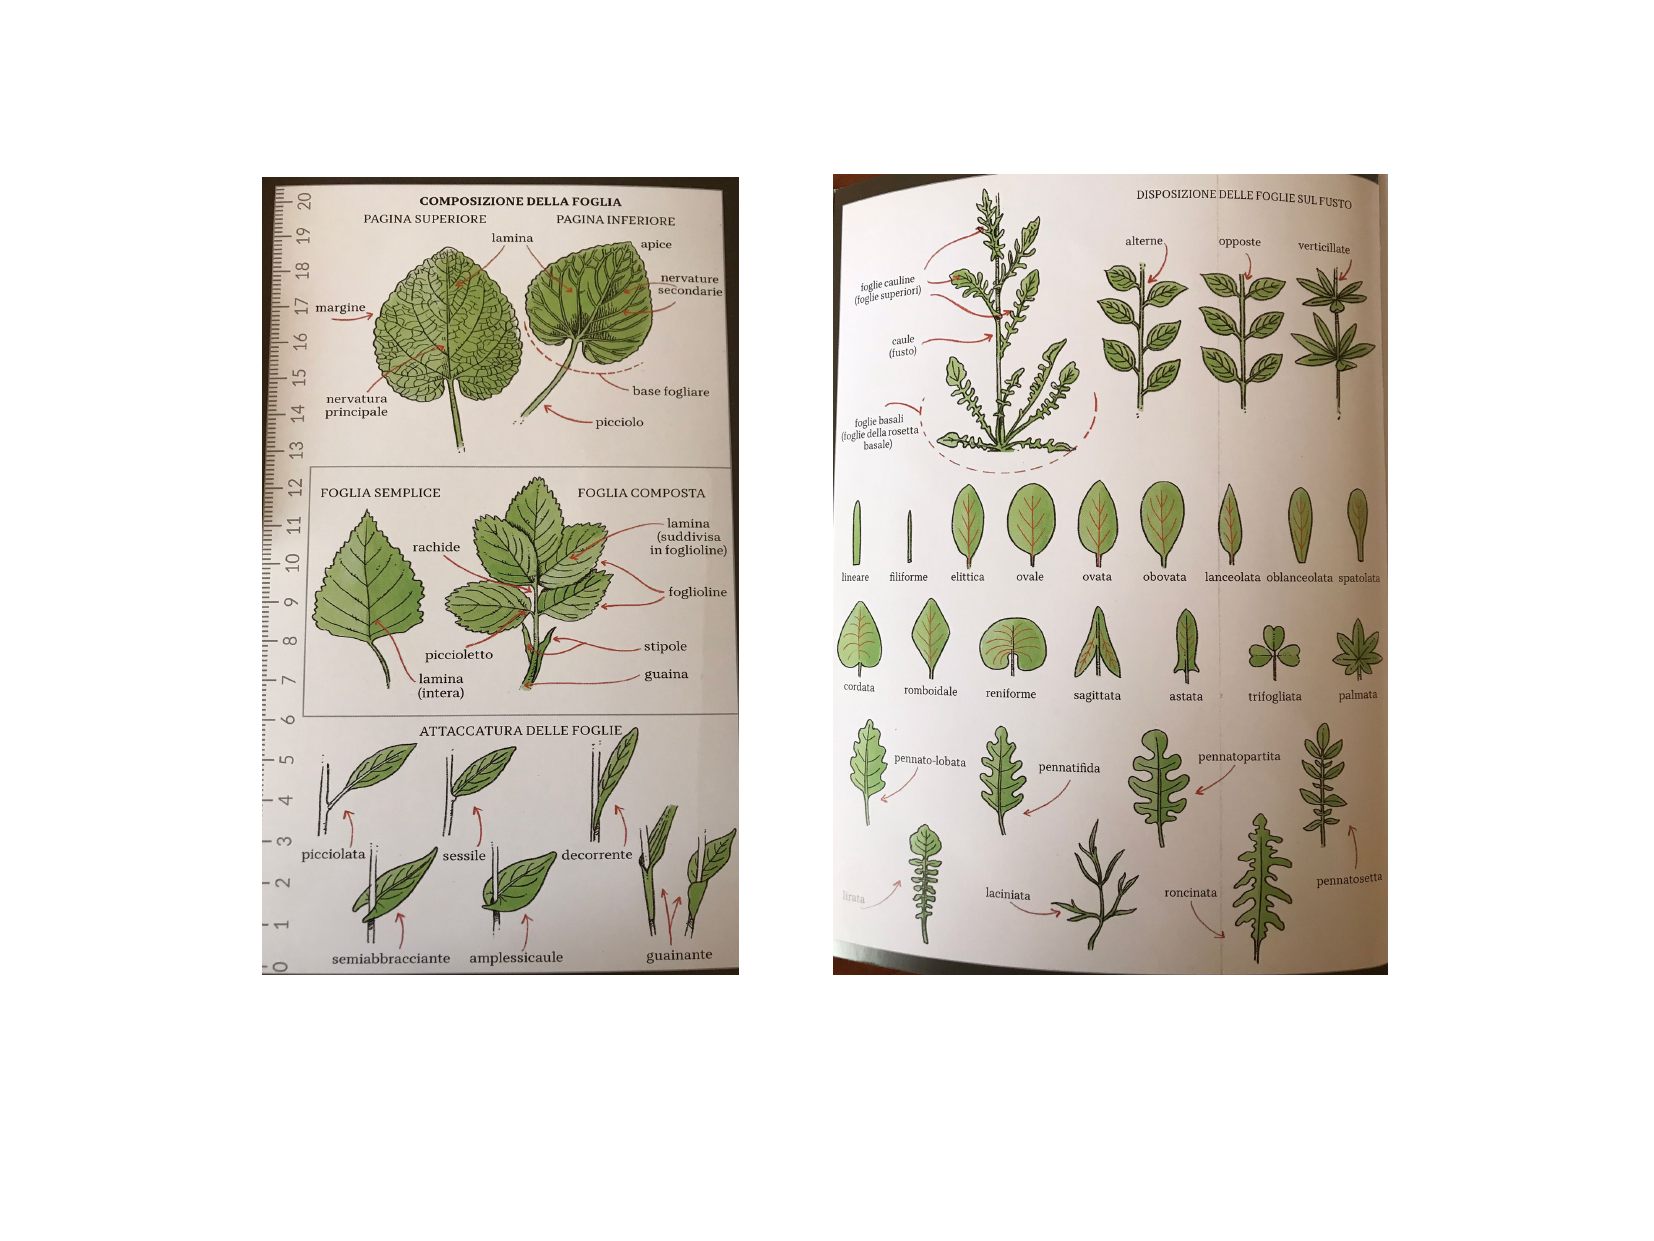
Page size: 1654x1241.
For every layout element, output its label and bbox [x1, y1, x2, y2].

picture [833, 174, 1388, 975]
picture [262, 177, 739, 975]
